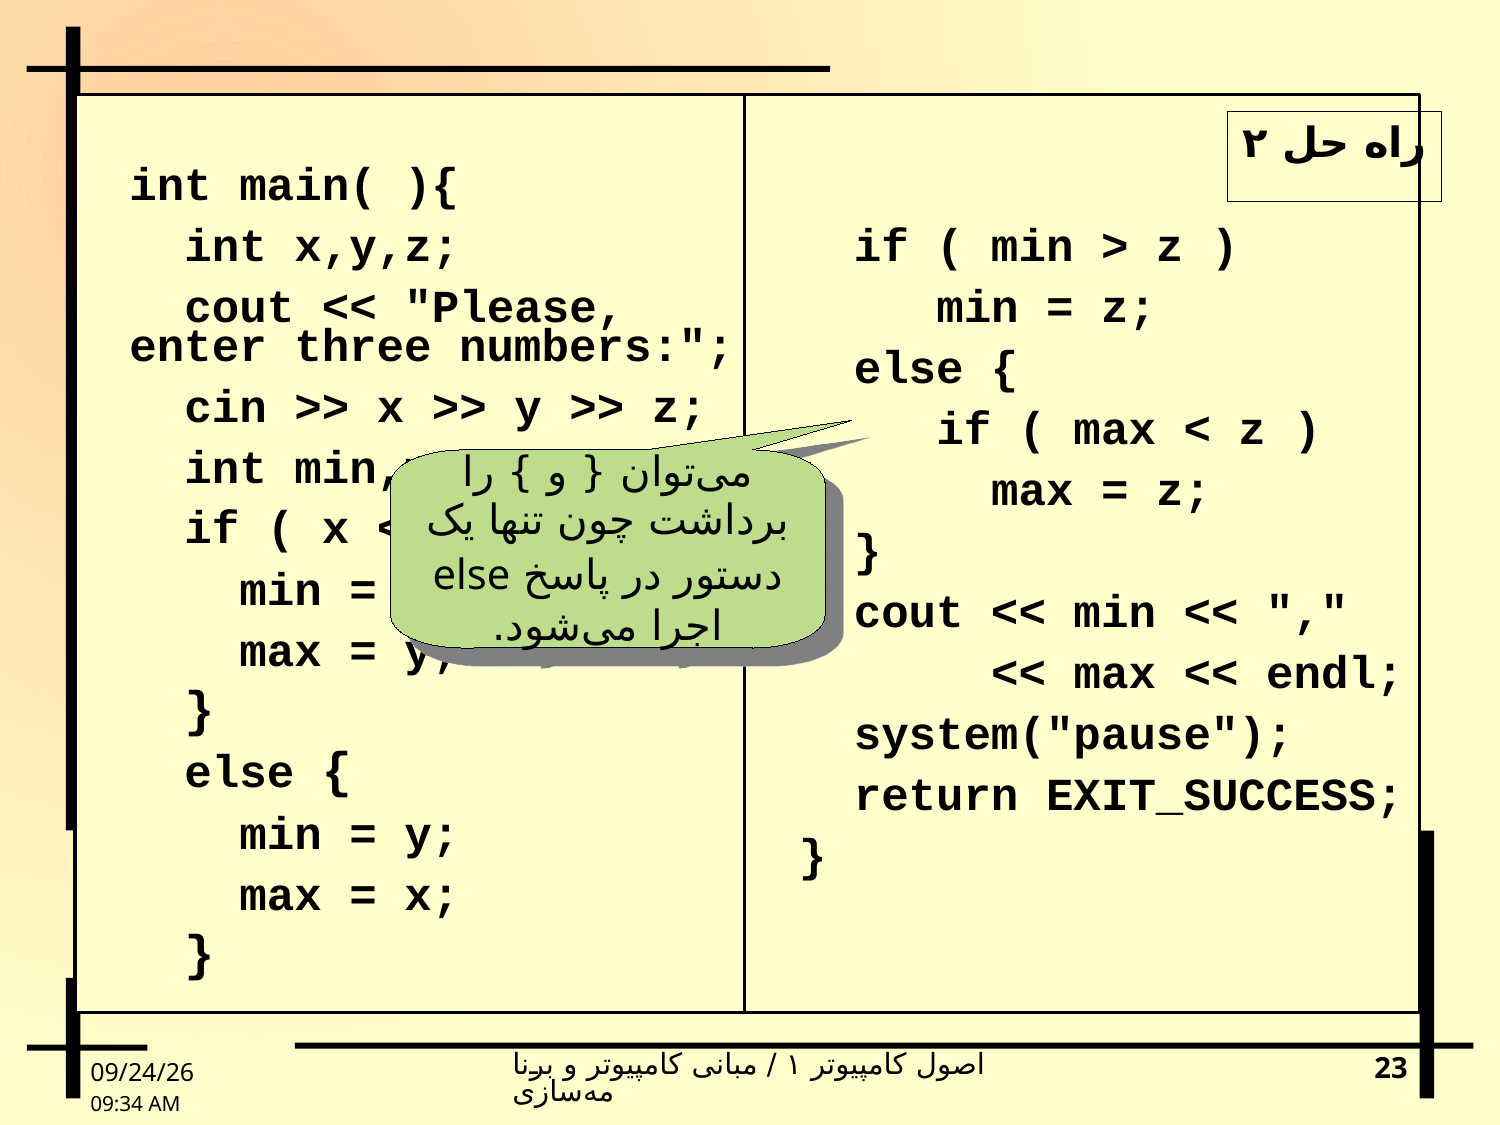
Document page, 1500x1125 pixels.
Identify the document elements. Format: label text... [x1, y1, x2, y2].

text_box می‌توان { و } را برداشت چون تنها یک دستور در پاسخ else اجرا می‌شود. [390, 420, 852, 649]
list int main( ){ int x,y,z; cout << "Please, enter three numbers:"; cin >> x >> y >> z; int min,max; if ( x < y ){ min = x; max = y; } else { min = y; max = x; } [75, 94, 745, 1013]
text_box راه حل ۲ [1227, 111, 1402, 202]
list if ( min > z ) min = z; else { if ( max < z ) max = z; } cout << min << "," << max << endl; system("pause"); return EXIT_SUCCESS; } [746, 94, 1420, 1013]
